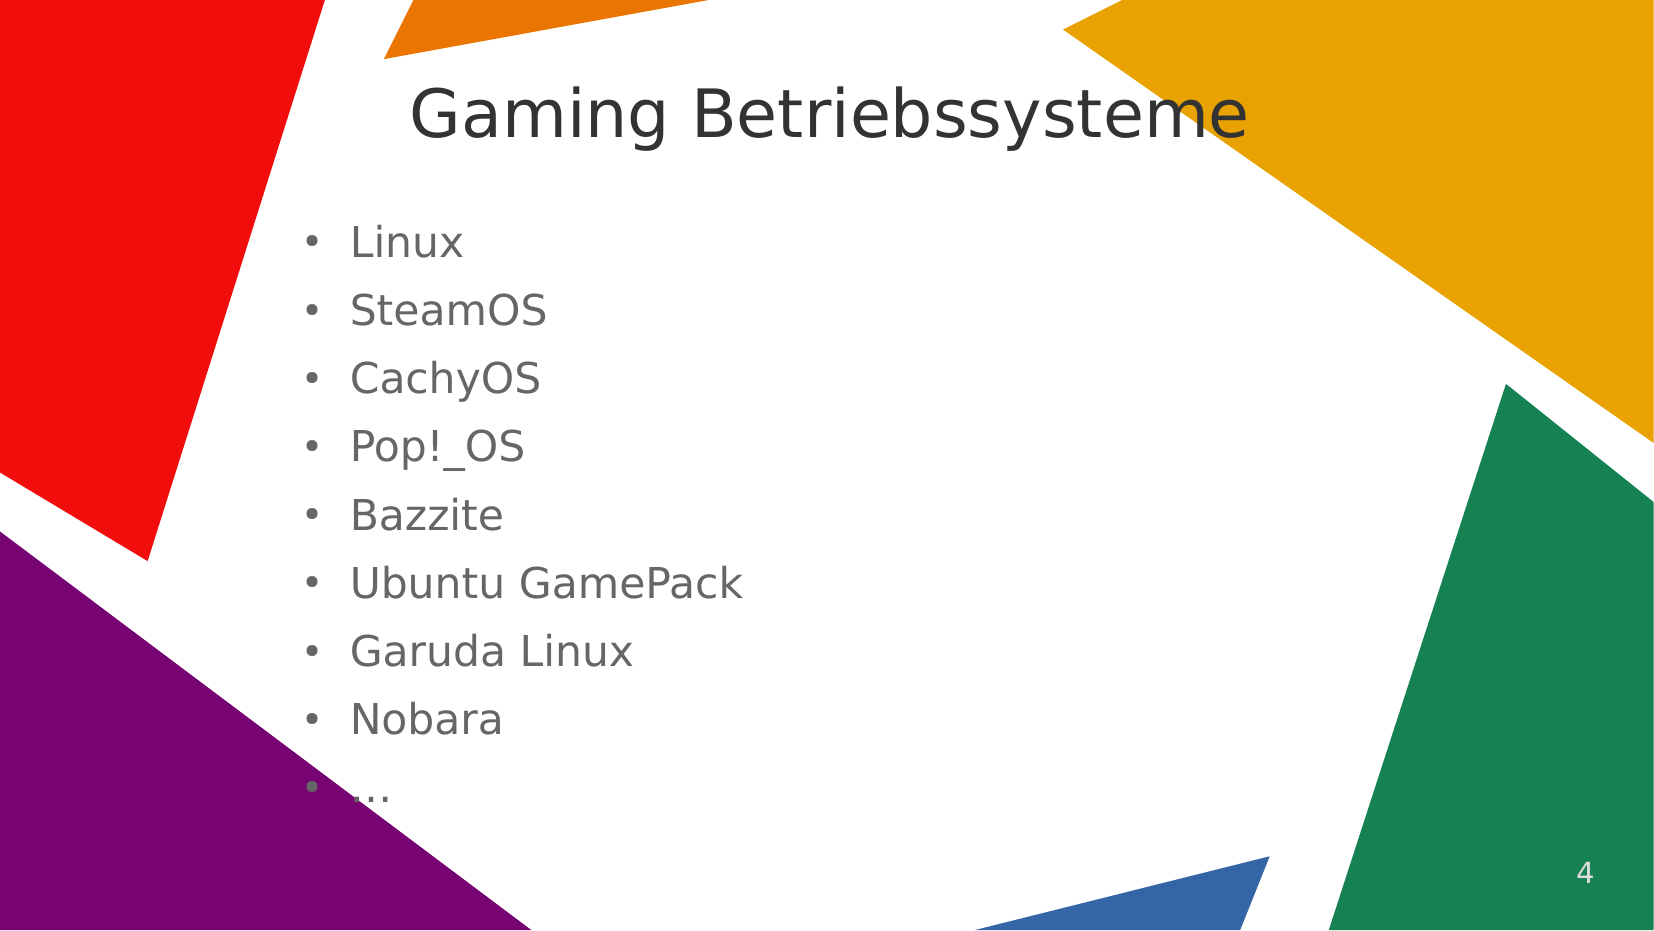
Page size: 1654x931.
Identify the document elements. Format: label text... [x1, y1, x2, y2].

title Gaming Betriebssysteme [289, 37, 1372, 193]
list Linux SteamOS CachyOS Pop!_OS Bazzite Ubuntu GamePack Garuda Linux Nobara … [289, 217, 1372, 817]
